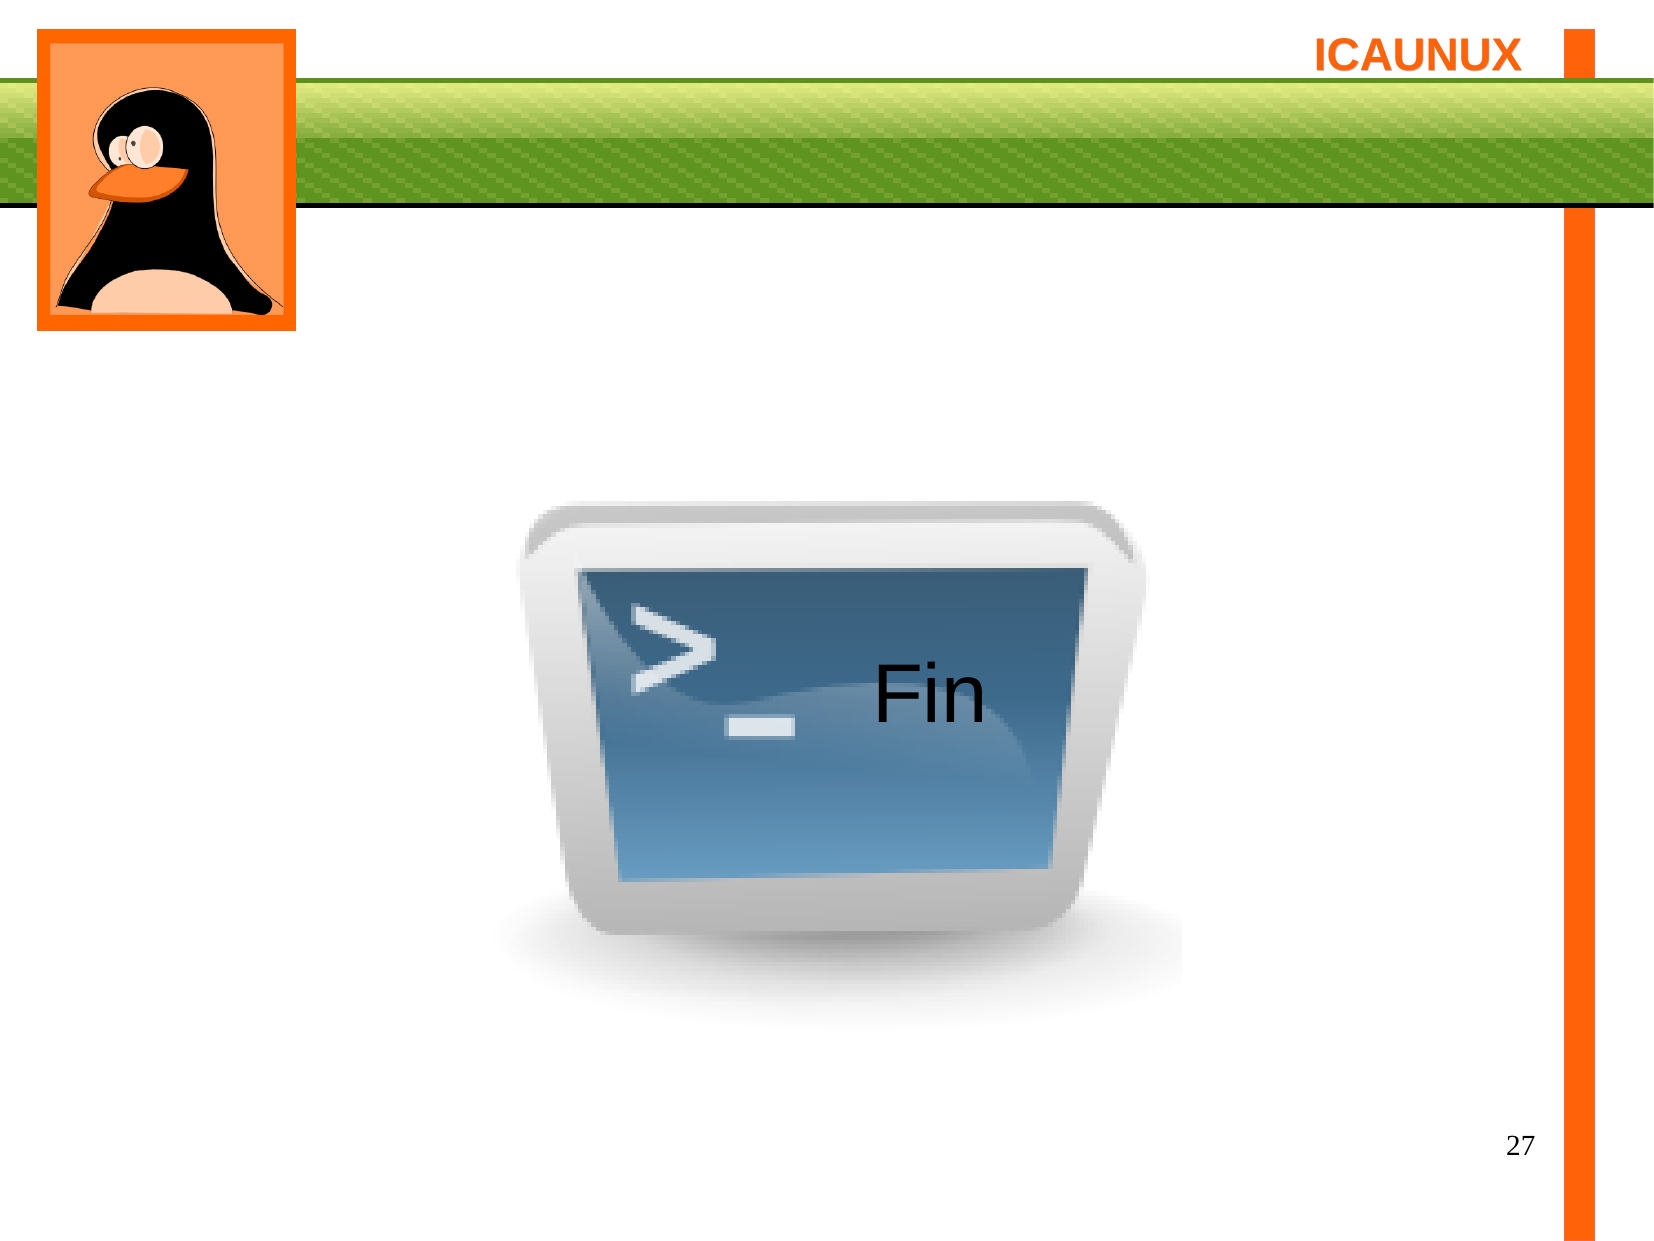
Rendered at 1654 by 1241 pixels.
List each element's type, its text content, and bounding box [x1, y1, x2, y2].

picture [472, 413, 1182, 1122]
title Fin [826, 620, 1034, 769]
picture [0, 29, 1654, 331]
